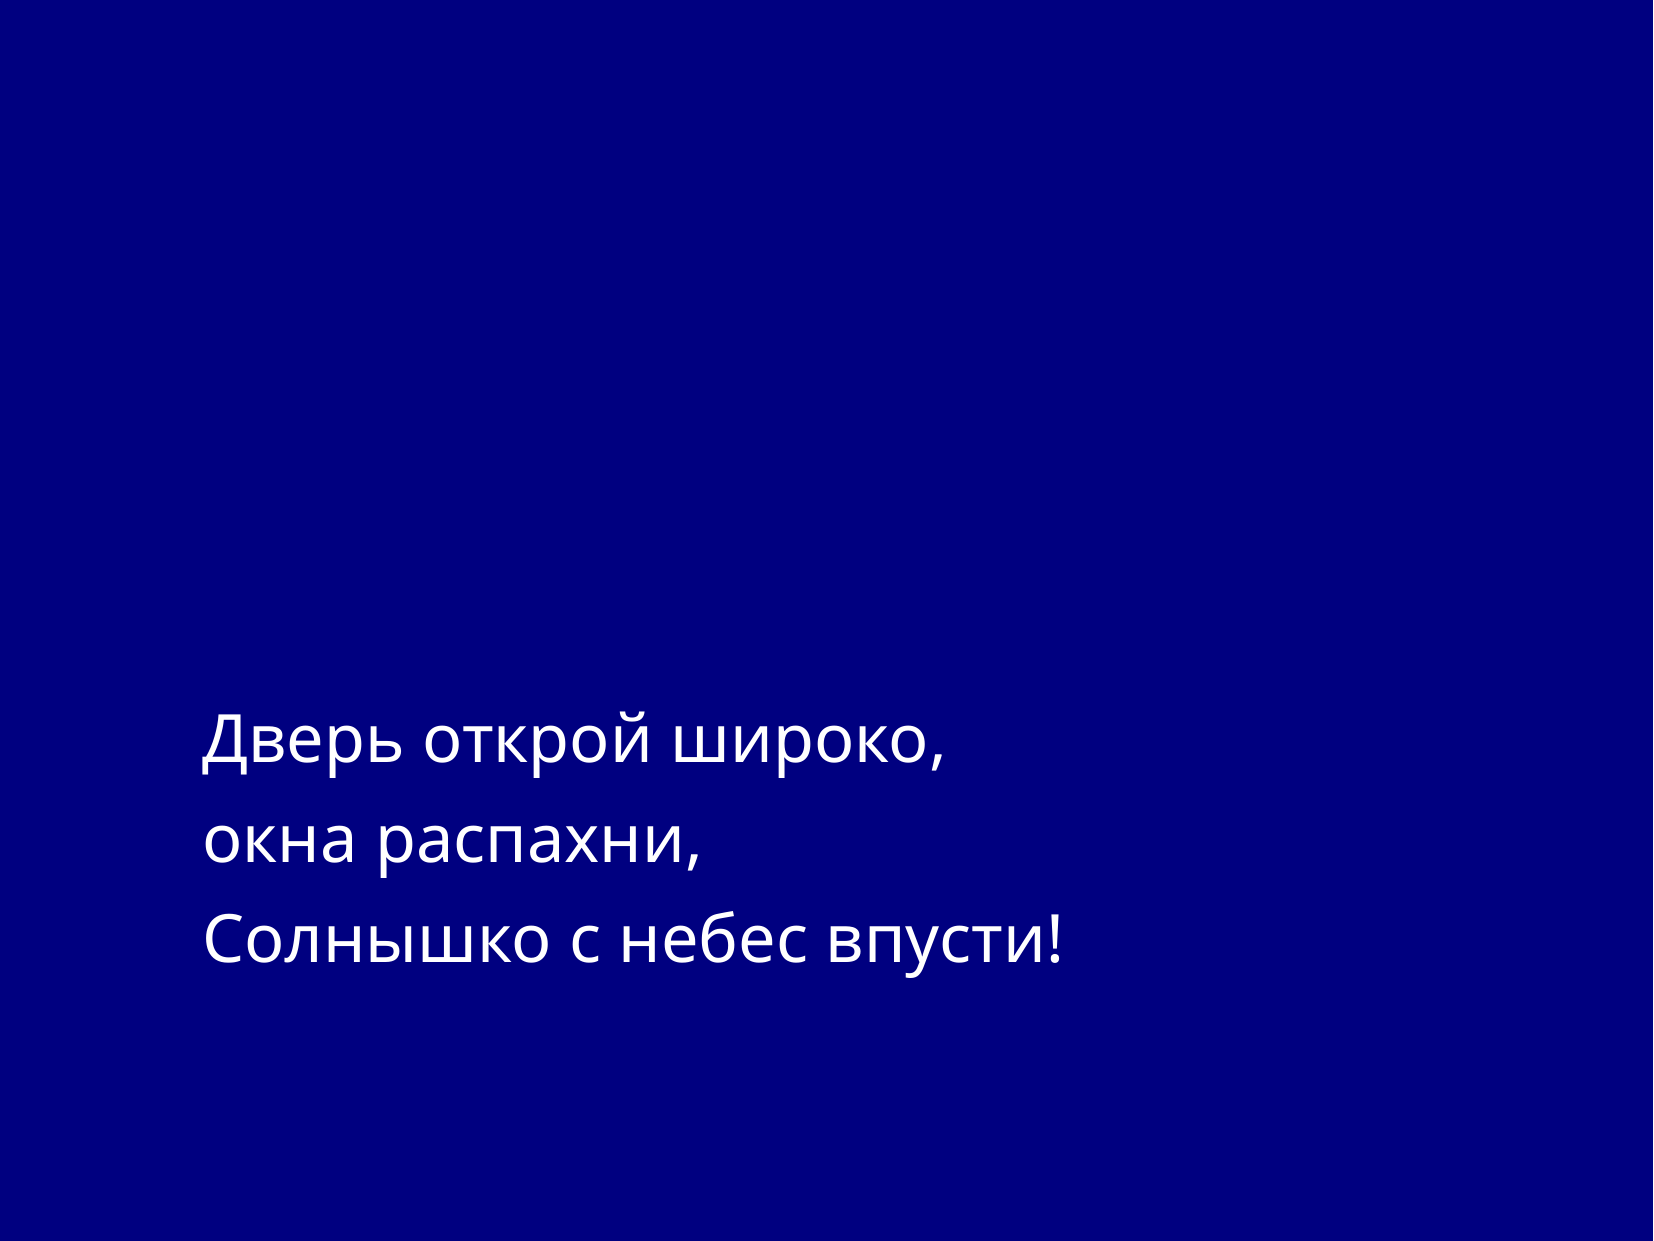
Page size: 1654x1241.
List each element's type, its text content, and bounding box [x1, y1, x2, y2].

text_box Дверь открой широко, окна распахни, Солнышко с небес впусти! [75, 675, 1576, 1163]
